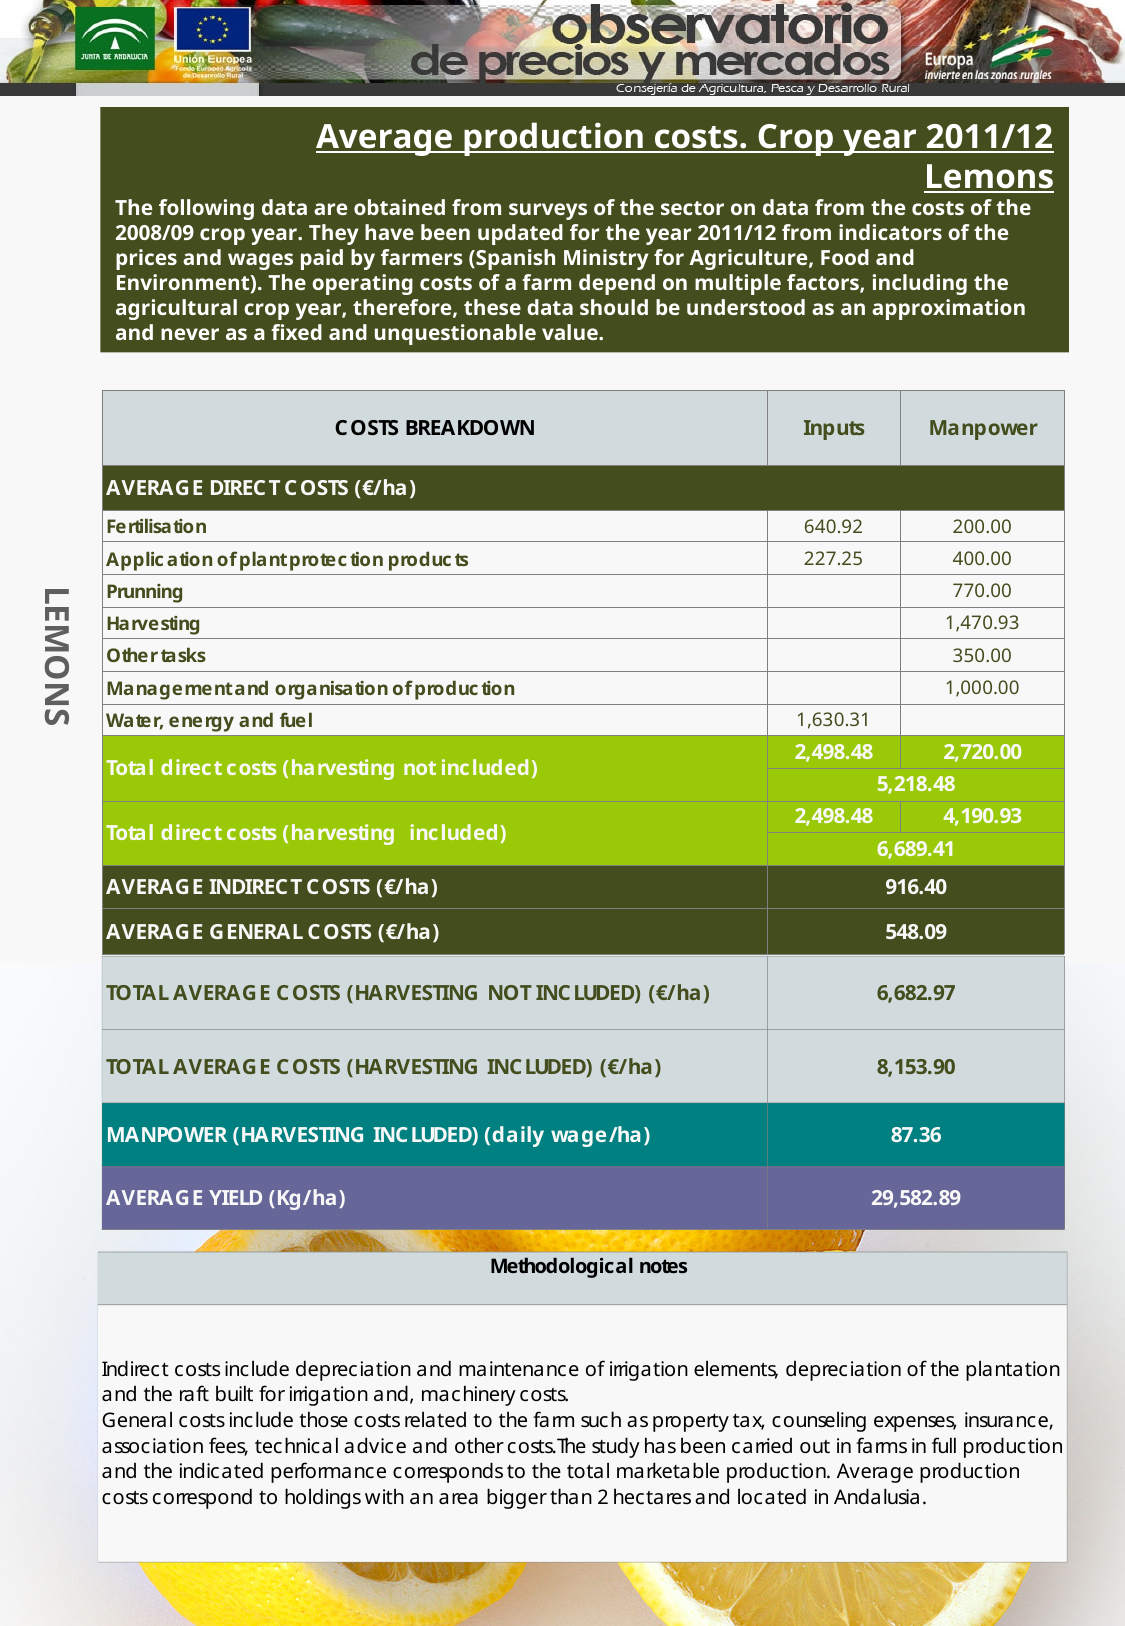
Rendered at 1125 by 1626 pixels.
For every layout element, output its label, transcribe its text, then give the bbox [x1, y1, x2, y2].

text_box LEMONS [26, 249, 90, 1063]
picture [0, 0, 1125, 96]
text_box Average production costs. Crop year 2011/12 Lemons The following data are obtained from surveys of the sector on data from the costs of the 2008/09 crop year. They have been updated for the year 2011/12 from indicators of the prices and wages paid by farmers (Spanish Ministry for Agriculture, Food and Environment). The operating costs of a farm depend on multiple factors, including the agricultural crop year, therefore, these data should be understood as an approximation and never as a fixed and unquestionable value. [100, 107, 1069, 353]
picture [0, 389, 1125, 1626]
